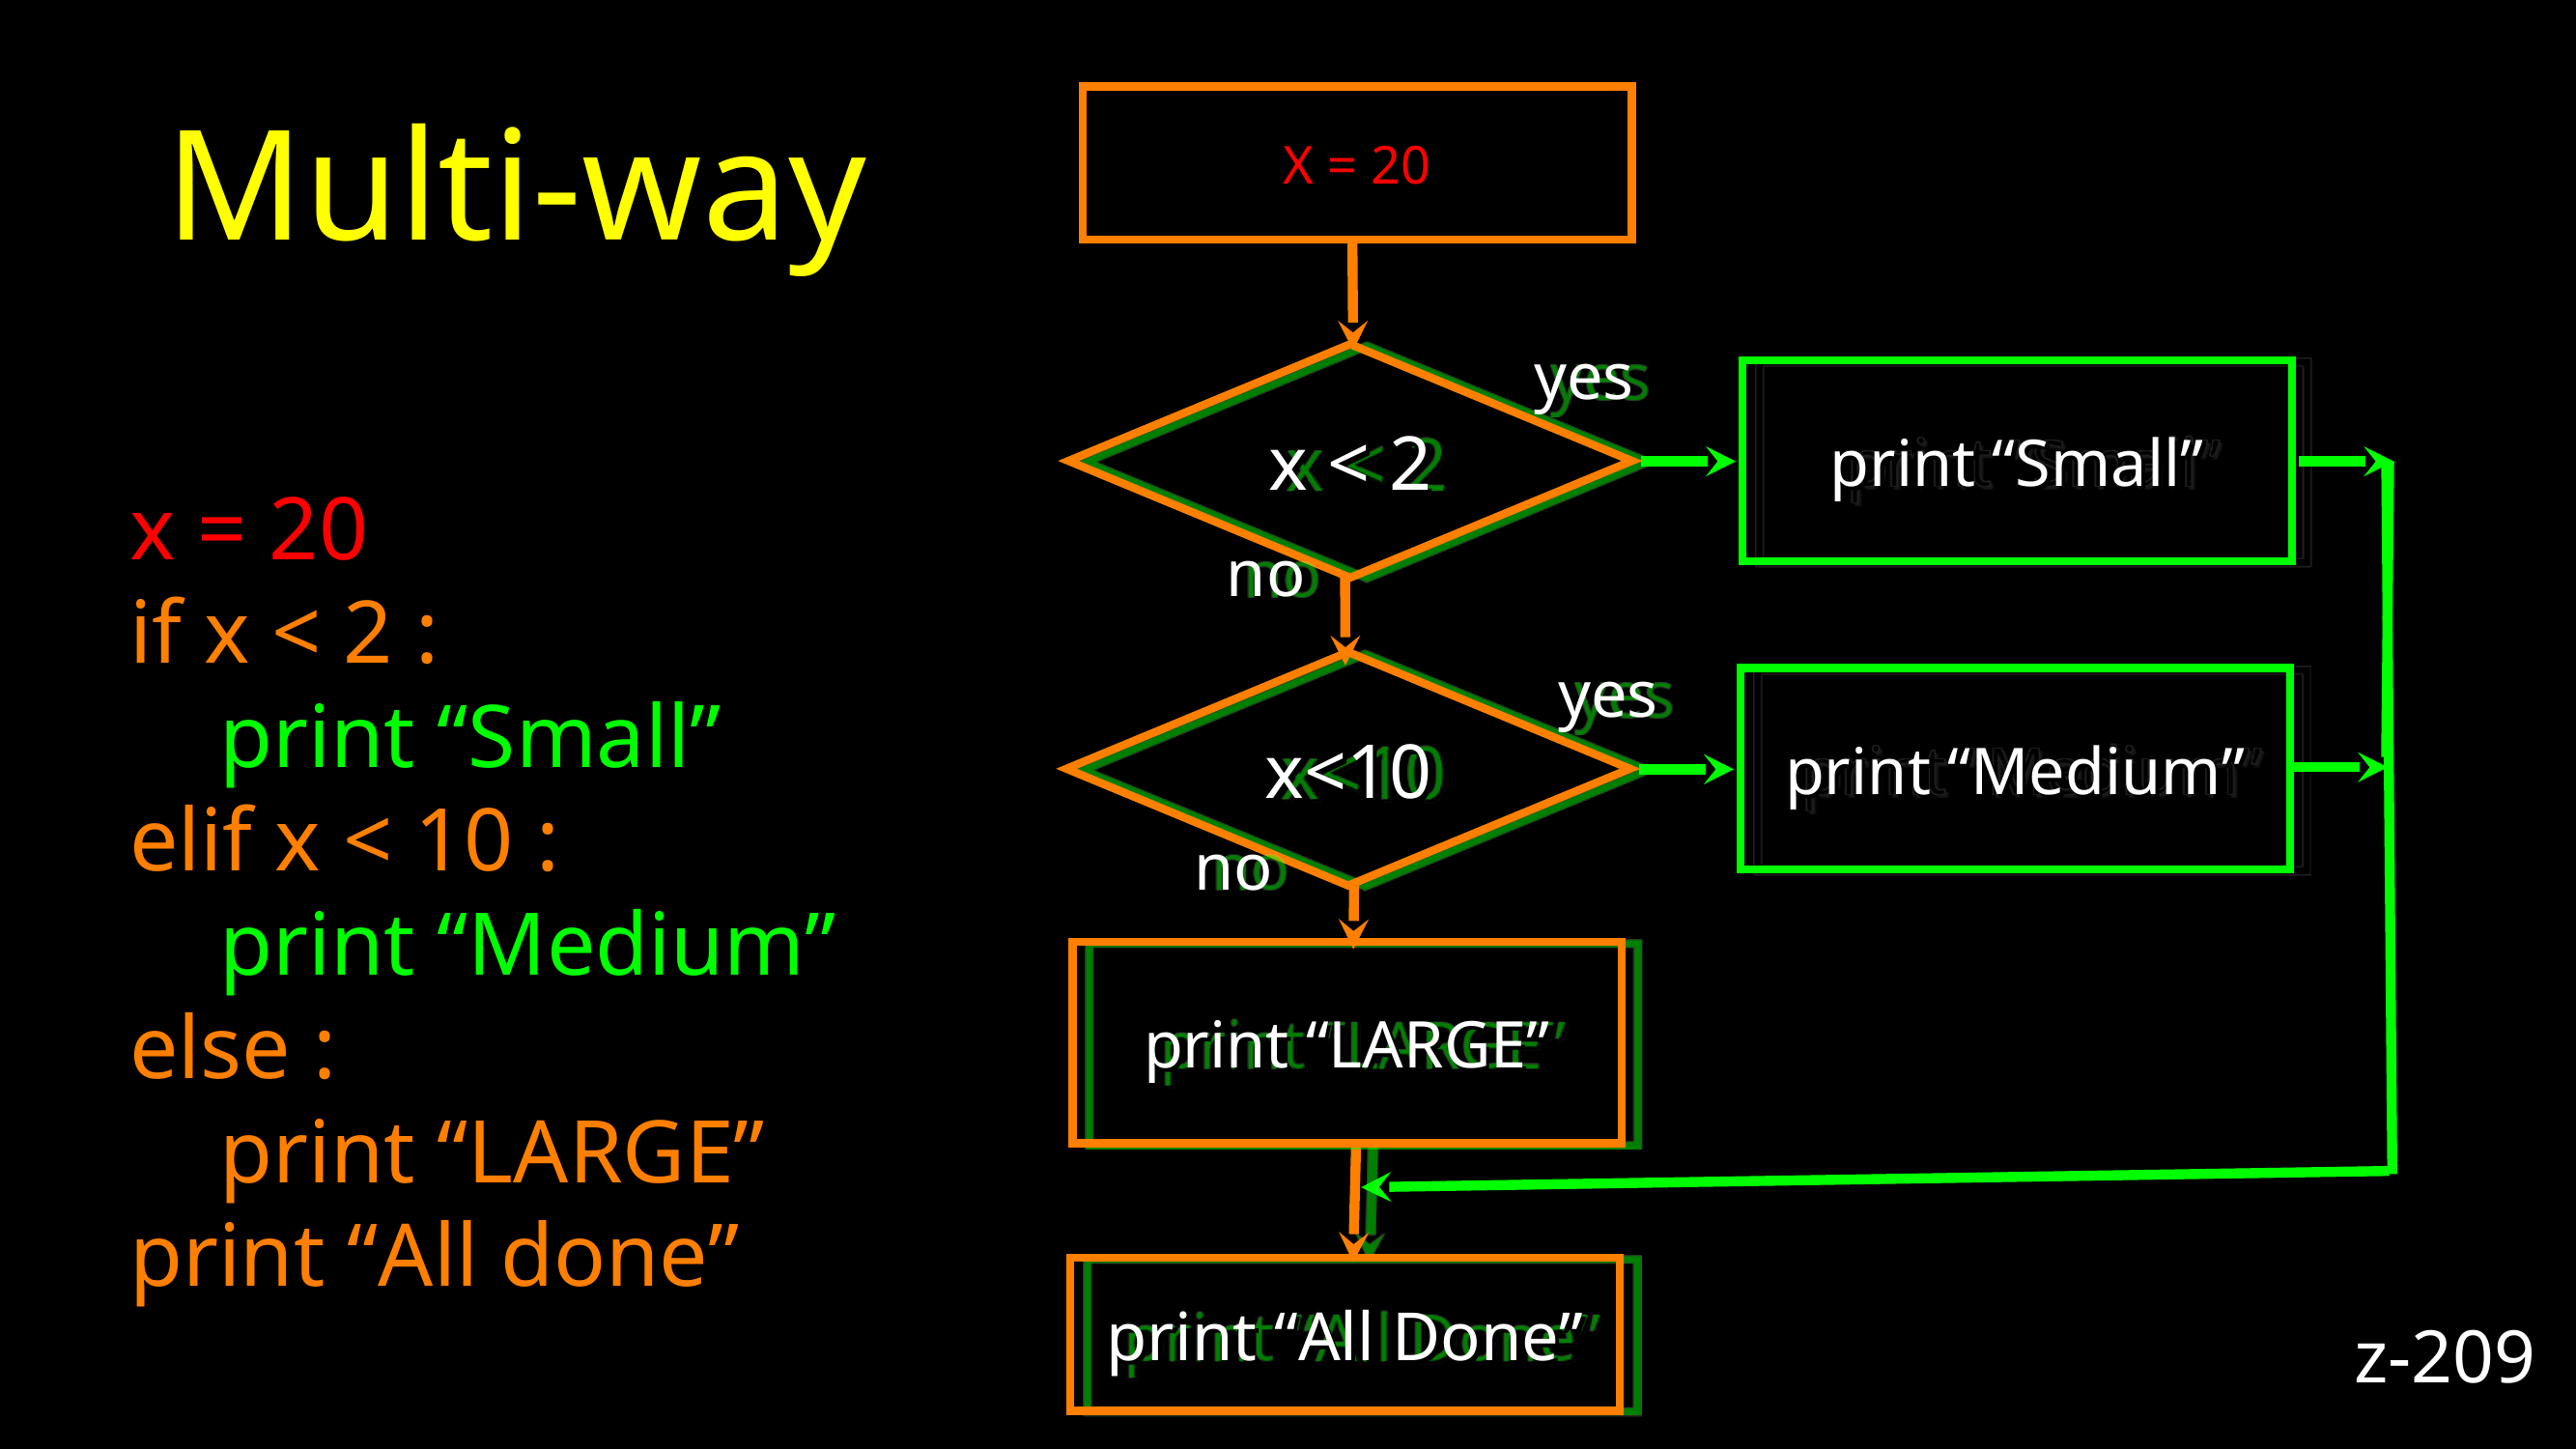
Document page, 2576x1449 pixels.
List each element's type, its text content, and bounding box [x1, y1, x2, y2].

text_box print “Medium” [1741, 668, 2290, 870]
text_box print “LARGE” [1072, 942, 1623, 1144]
text_box print “Small” [1742, 359, 2292, 562]
title Multi-way [88, 48, 945, 310]
text_box yes [1534, 334, 1634, 412]
text_box no [1226, 531, 1306, 610]
text_box x = 20 if x < 2 : print “Small” elif x < 10 : print “Medium” else : print “LARGE” print “All done” [129, 472, 837, 1304]
text_box X = 20 [1082, 86, 1632, 240]
text_box z-209 [2354, 1309, 2536, 1398]
text_box x < 2 [1068, 344, 1632, 578]
text_box print “All Done” [1070, 1258, 1621, 1411]
text_box x<10 [1066, 653, 1630, 886]
text_box yes [1558, 683, 1571, 730]
text_box yes [1558, 652, 1659, 730]
text_box no [1194, 825, 1274, 903]
text_box yes [1534, 365, 1547, 412]
